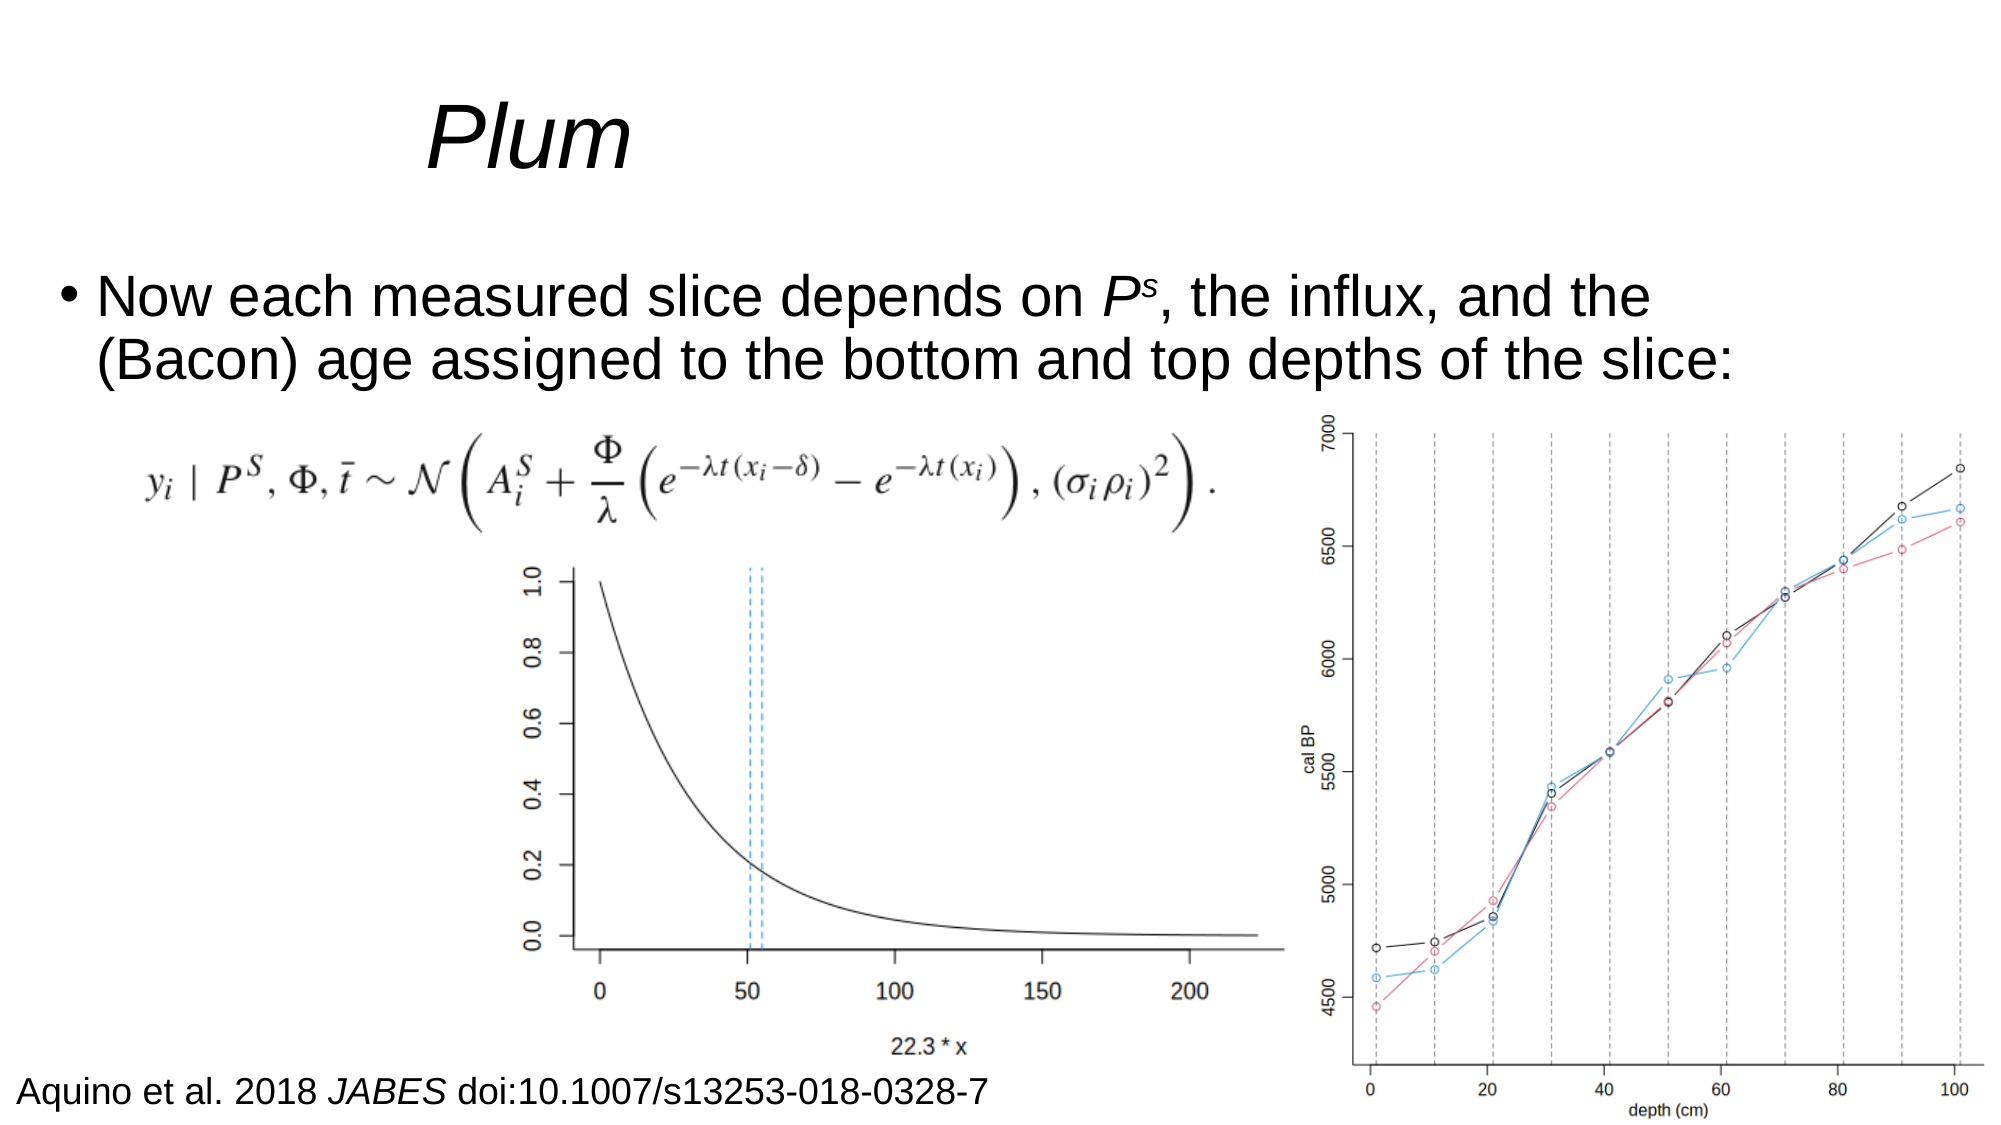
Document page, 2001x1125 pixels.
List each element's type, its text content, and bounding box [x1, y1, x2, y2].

picture [501, 413, 2000, 1125]
text_box Aquino et al. 2018 JABES doi:10.1007/s13253-018-0328-7 [1, 1062, 1004, 1120]
picture [118, 413, 1240, 553]
text_box Now each measured slice depends on Ps, the influx, and the (Bacon) age assigned to the bottom and top depths of the slice: [58, 265, 1804, 886]
text_box Plum [425, 34, 1887, 244]
